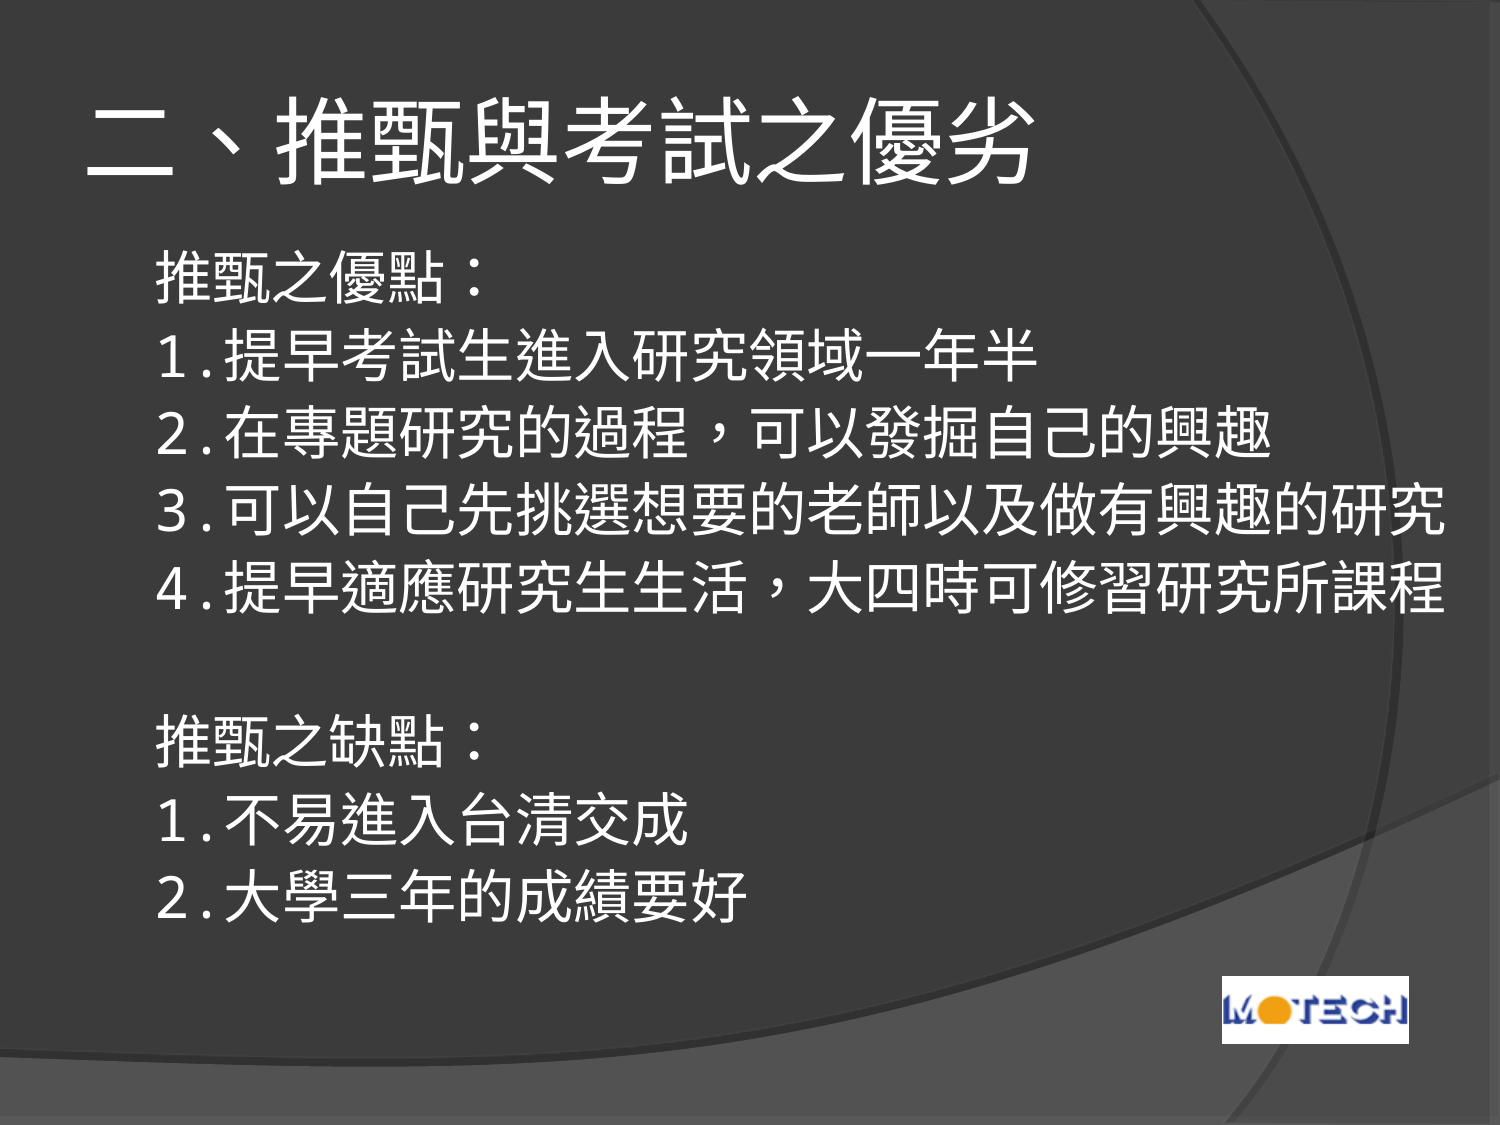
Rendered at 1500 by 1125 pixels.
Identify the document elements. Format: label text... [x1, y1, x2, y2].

title 二、推甄與考試之優劣 [74, 45, 1300, 233]
picture [1222, 976, 1409, 1044]
list 推甄之優點： 1.提早考試生進入研究領域一年半 2.在專題研究的過程，可以發掘自己的興趣 3.可以自己先挑選想要的老師以及做有興趣的研究 4.提早適應研究生生活，大四時可修習研究所課程 推甄之缺點： 1.不易進入台清交成 2.大學三年的成績要好 [140, 234, 1500, 977]
